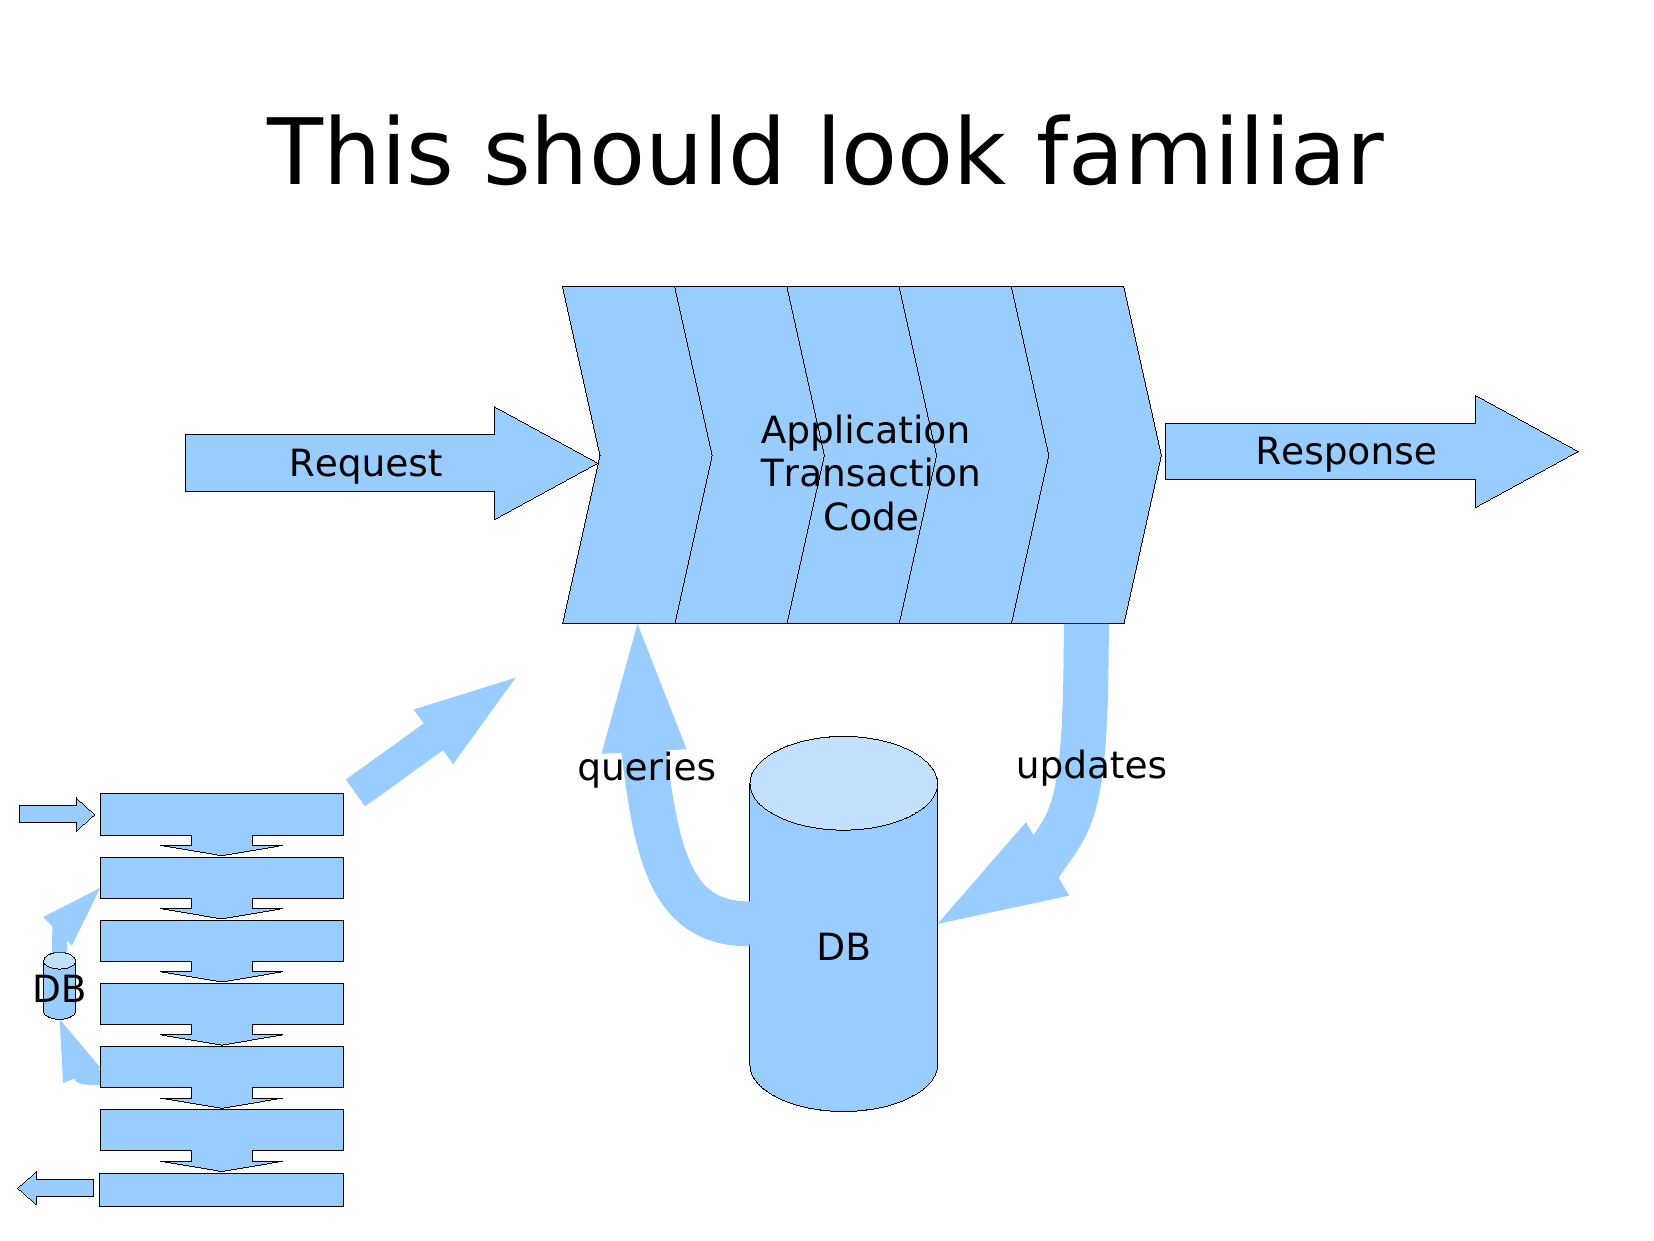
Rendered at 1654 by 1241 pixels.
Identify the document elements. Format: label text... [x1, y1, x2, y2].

text_box [100, 920, 344, 982]
text_box Request [185, 406, 598, 520]
text_box [99, 1173, 344, 1207]
text_box updates [1000, 736, 1180, 795]
text_box DB [43, 963, 76, 1020]
text_box DB [43, 978, 55, 999]
text_box [100, 793, 344, 856]
text_box [100, 857, 344, 919]
text_box queries [562, 738, 729, 797]
text_box DB [67, 978, 76, 986]
text_box [562, 286, 1162, 624]
title This should look familiar [82, 49, 1571, 257]
text_box [17, 1171, 94, 1205]
text_box Application Transaction Code [746, 400, 1009, 547]
text_box Response [1165, 395, 1579, 508]
text_box [19, 797, 95, 832]
text_box DB [749, 784, 938, 1112]
text_box [100, 983, 344, 1172]
text_box DB [67, 989, 76, 999]
